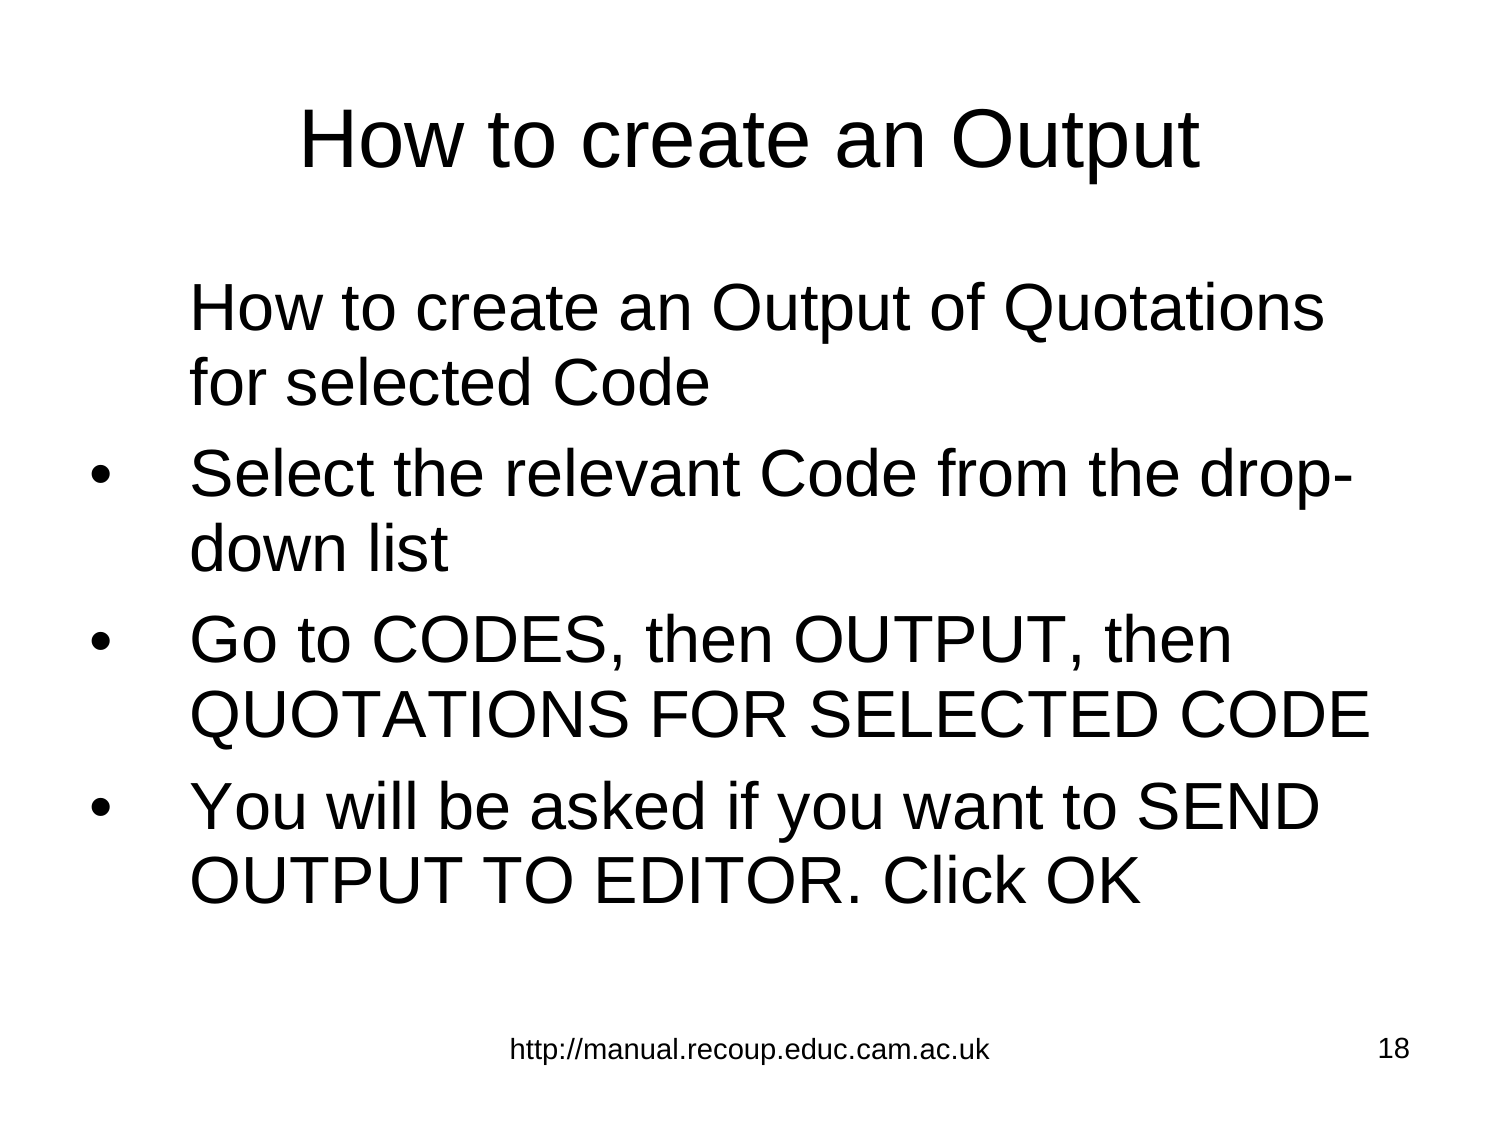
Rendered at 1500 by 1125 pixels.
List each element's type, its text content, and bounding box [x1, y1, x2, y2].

title How to create an Output [75, 45, 1426, 233]
list How to create an Output of Quotations for selected Code Select the relevant Code from the drop-down list Go to CODES, then OUTPUT, then QUOTATIONS FOR SELECTED CODE You will be asked if you want to SEND OUTPUT TO EDITOR. Click OK [75, 262, 1426, 1006]
